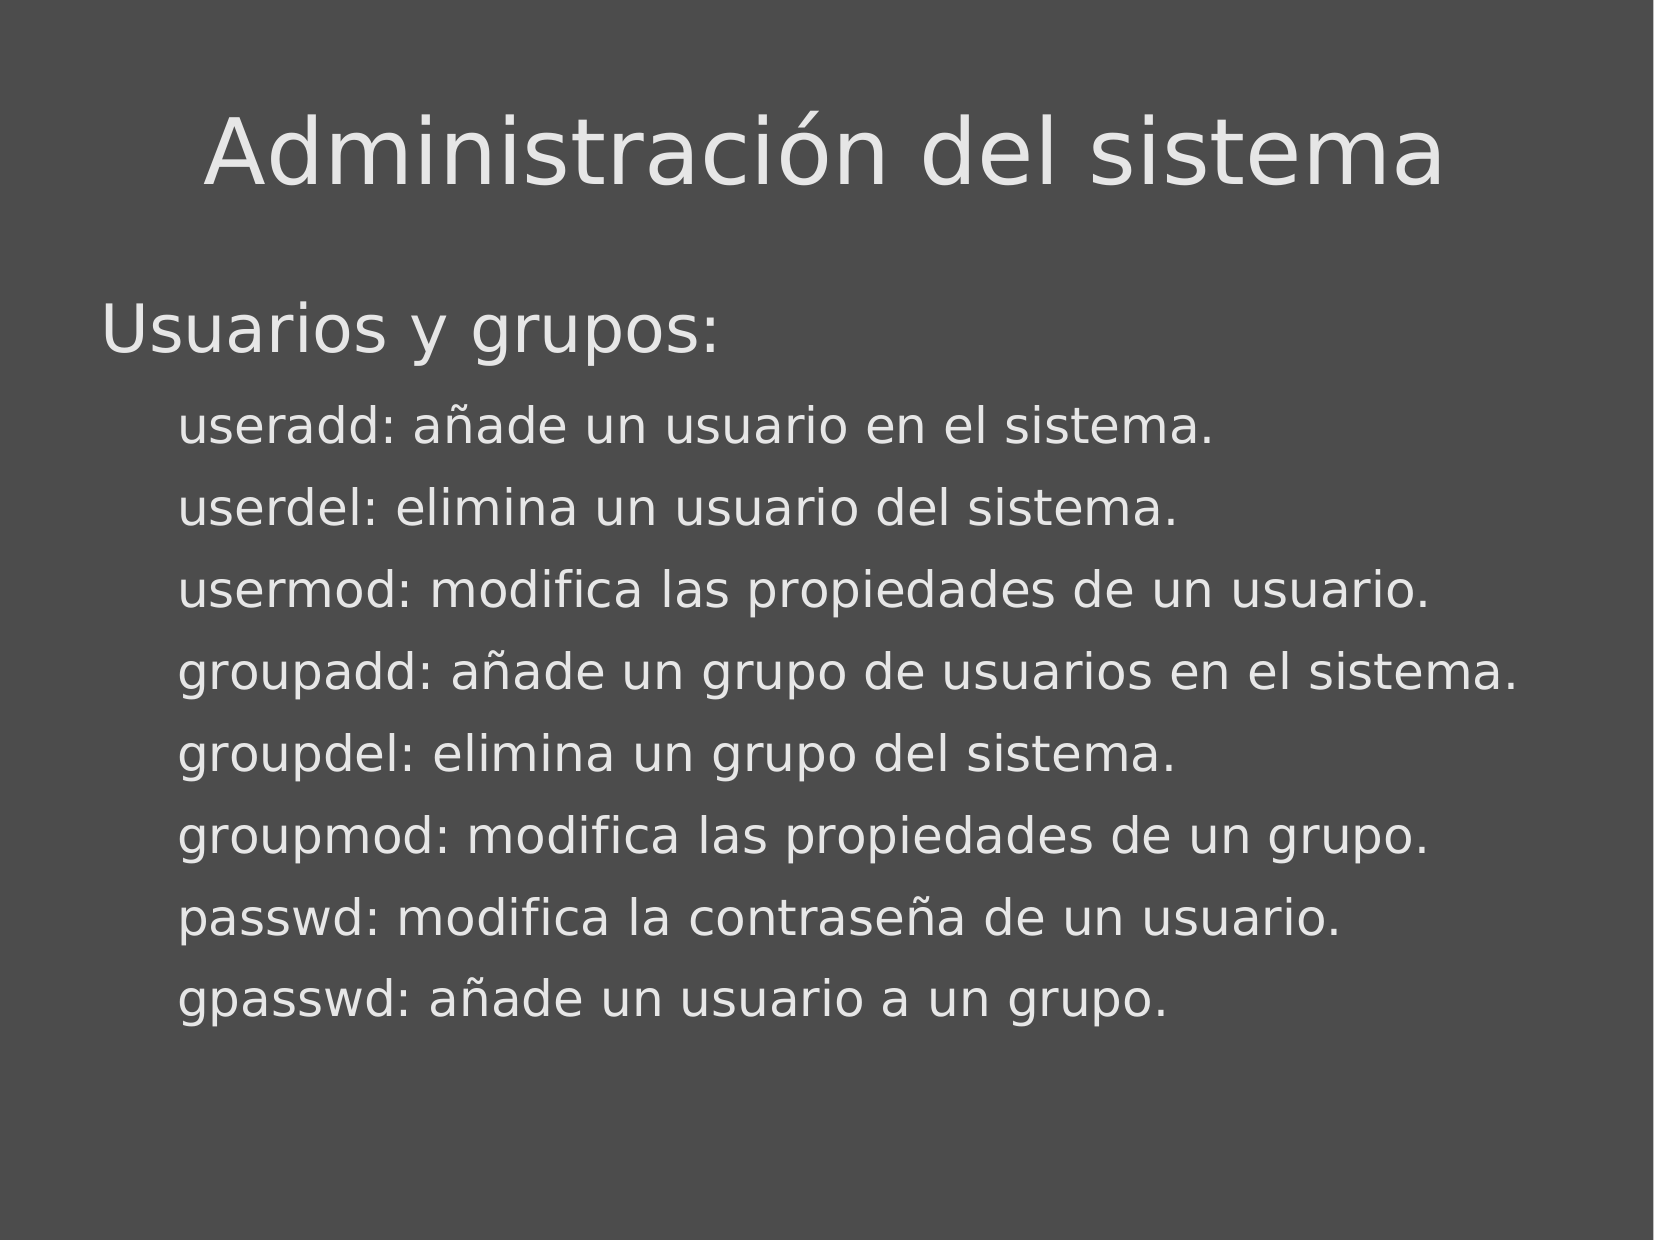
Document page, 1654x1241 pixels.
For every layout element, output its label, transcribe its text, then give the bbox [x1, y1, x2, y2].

list Usuarios y grupos: useradd: añade un usuario en el sistema. userdel: elimina un usuario del sistema. usermod: modifica las propiedades de un usuario. groupadd: añade un grupo de usuarios en el sistema. groupdel: elimina un grupo del sistema. groupmod: modifica las propiedades de un grupo. passwd: modifica la contraseña de un usuario. gpasswd: añade un usuario a un grupo. [82, 290, 1571, 1094]
title Administración del sistema [82, 56, 1571, 250]
